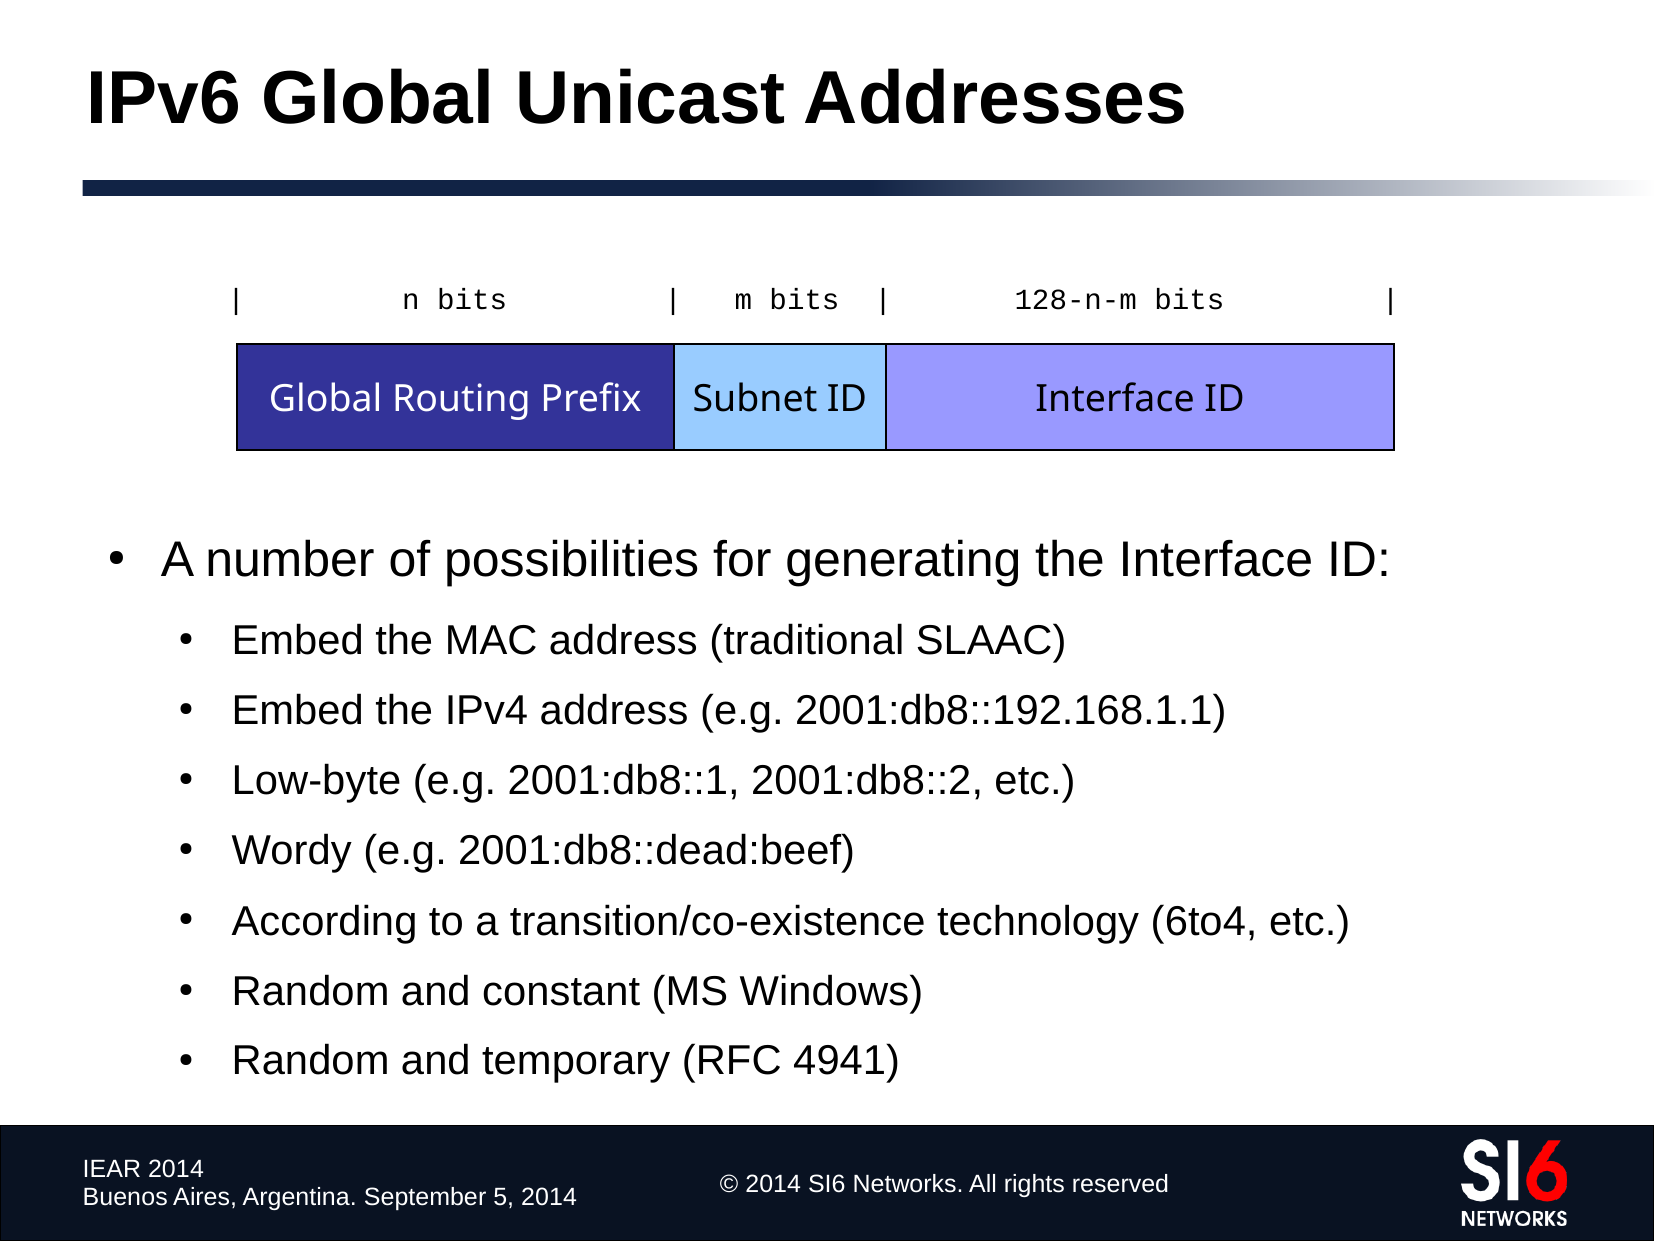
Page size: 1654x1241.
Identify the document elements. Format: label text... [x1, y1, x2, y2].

text_box Interface ID [886, 343, 1394, 450]
text_box | n bits | m bits | 128-n-m bits | [195, 273, 1437, 324]
title IPv6 Global Unicast Addresses [86, 30, 1576, 166]
picture [1461, 1139, 1567, 1226]
list A number of possibilities for generating the Interface ID: Embed the MAC address (traditional SLAAC) Embed the IPv4 address (e.g. 2001:db8::192.168.1.1) Low-byte (e.g. 2001:db8::1, 2001:db8::2, etc.) Wordy (e.g. 2001:db8::dead:beef) According to a transition/co-existence technology (6to4, etc.) Random and constant (MS Windows) Random and temporary (RFC 4941) [90, 531, 1579, 1096]
text_box Subnet ID [673, 343, 886, 450]
text_box Global Routing Prefix [236, 343, 673, 450]
